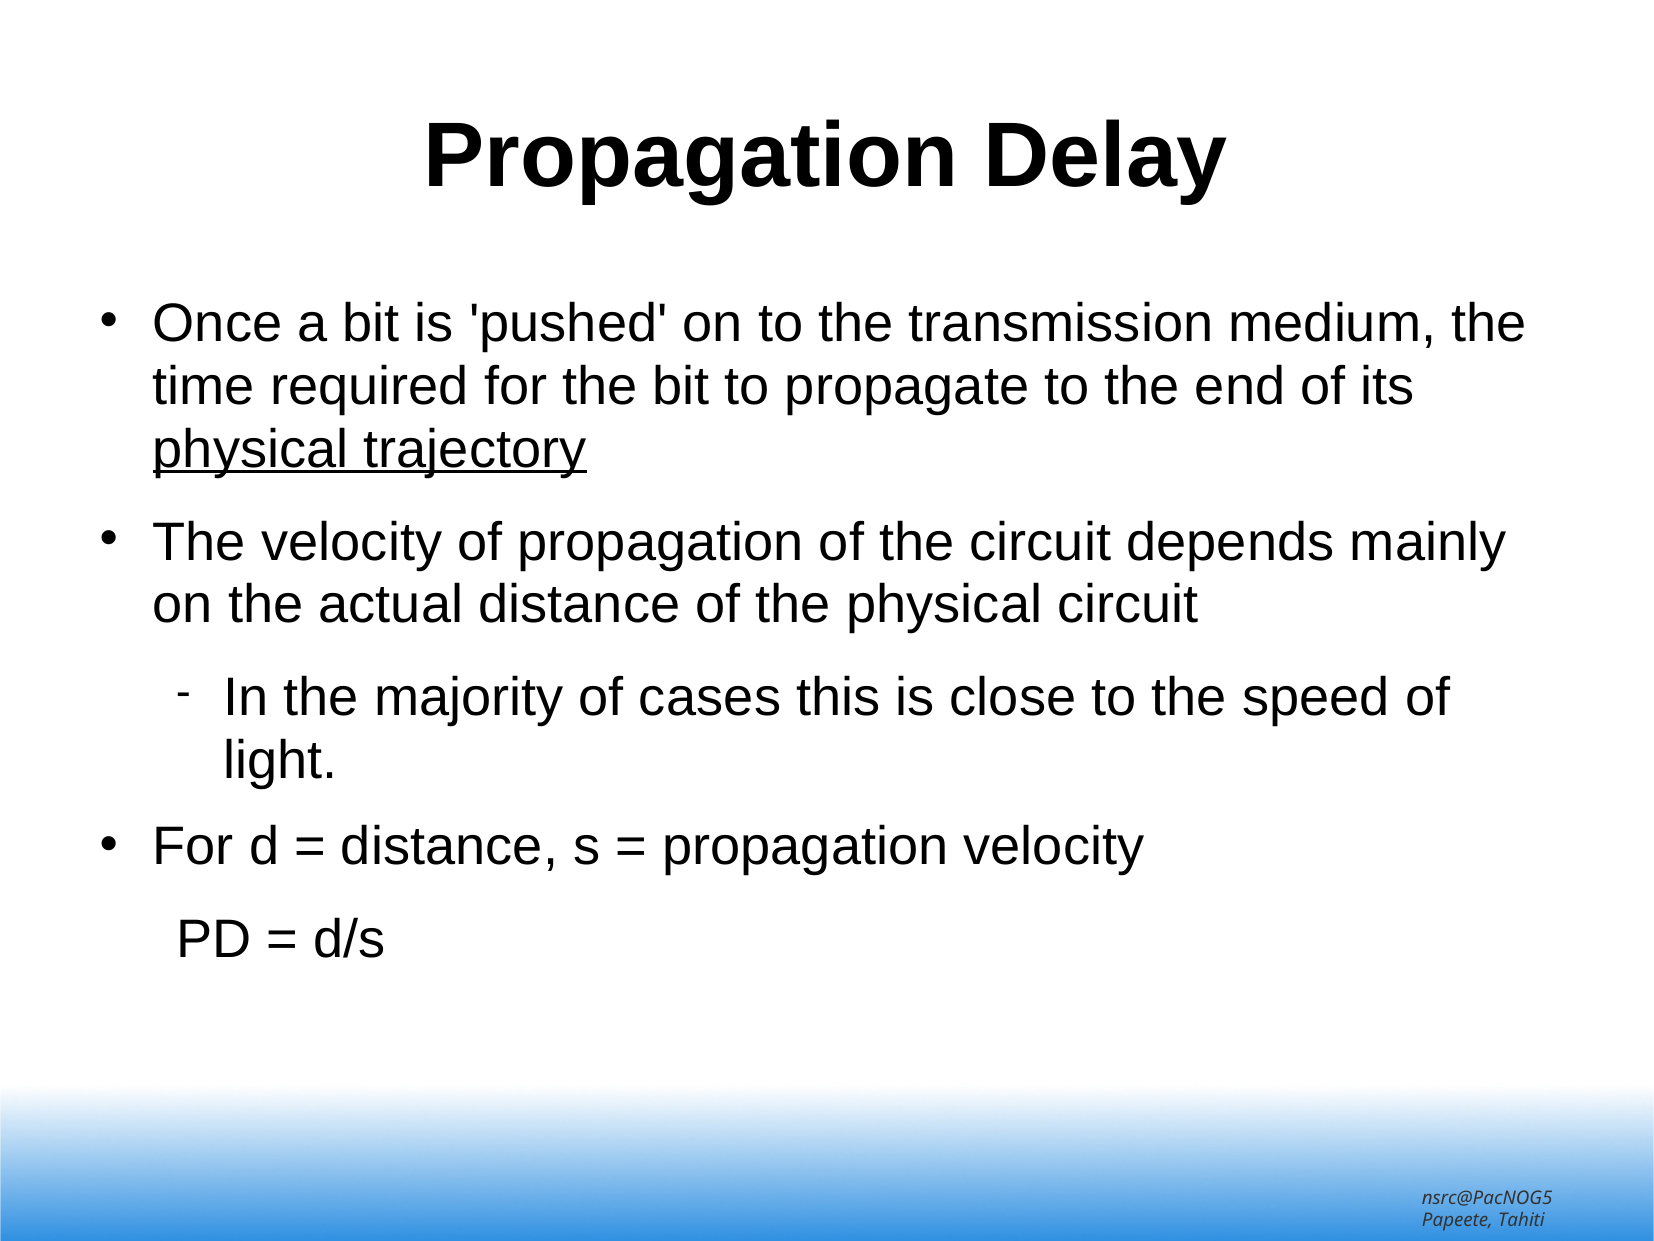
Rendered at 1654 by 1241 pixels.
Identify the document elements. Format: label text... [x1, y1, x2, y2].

title Propagation Delay [82, 49, 1571, 257]
picture [0, 1083, 1654, 1241]
list Once a bit is 'pushed' on to the transmission medium, the time required for the bit to propagate to the end of its physical trajectory The velocity of propagation of the circuit depends mainly on the actual distance of the physical circuit In the majority of cases this is close to the speed of light. For d = distance, s = propagation velocity PD = d/s [82, 290, 1571, 1109]
